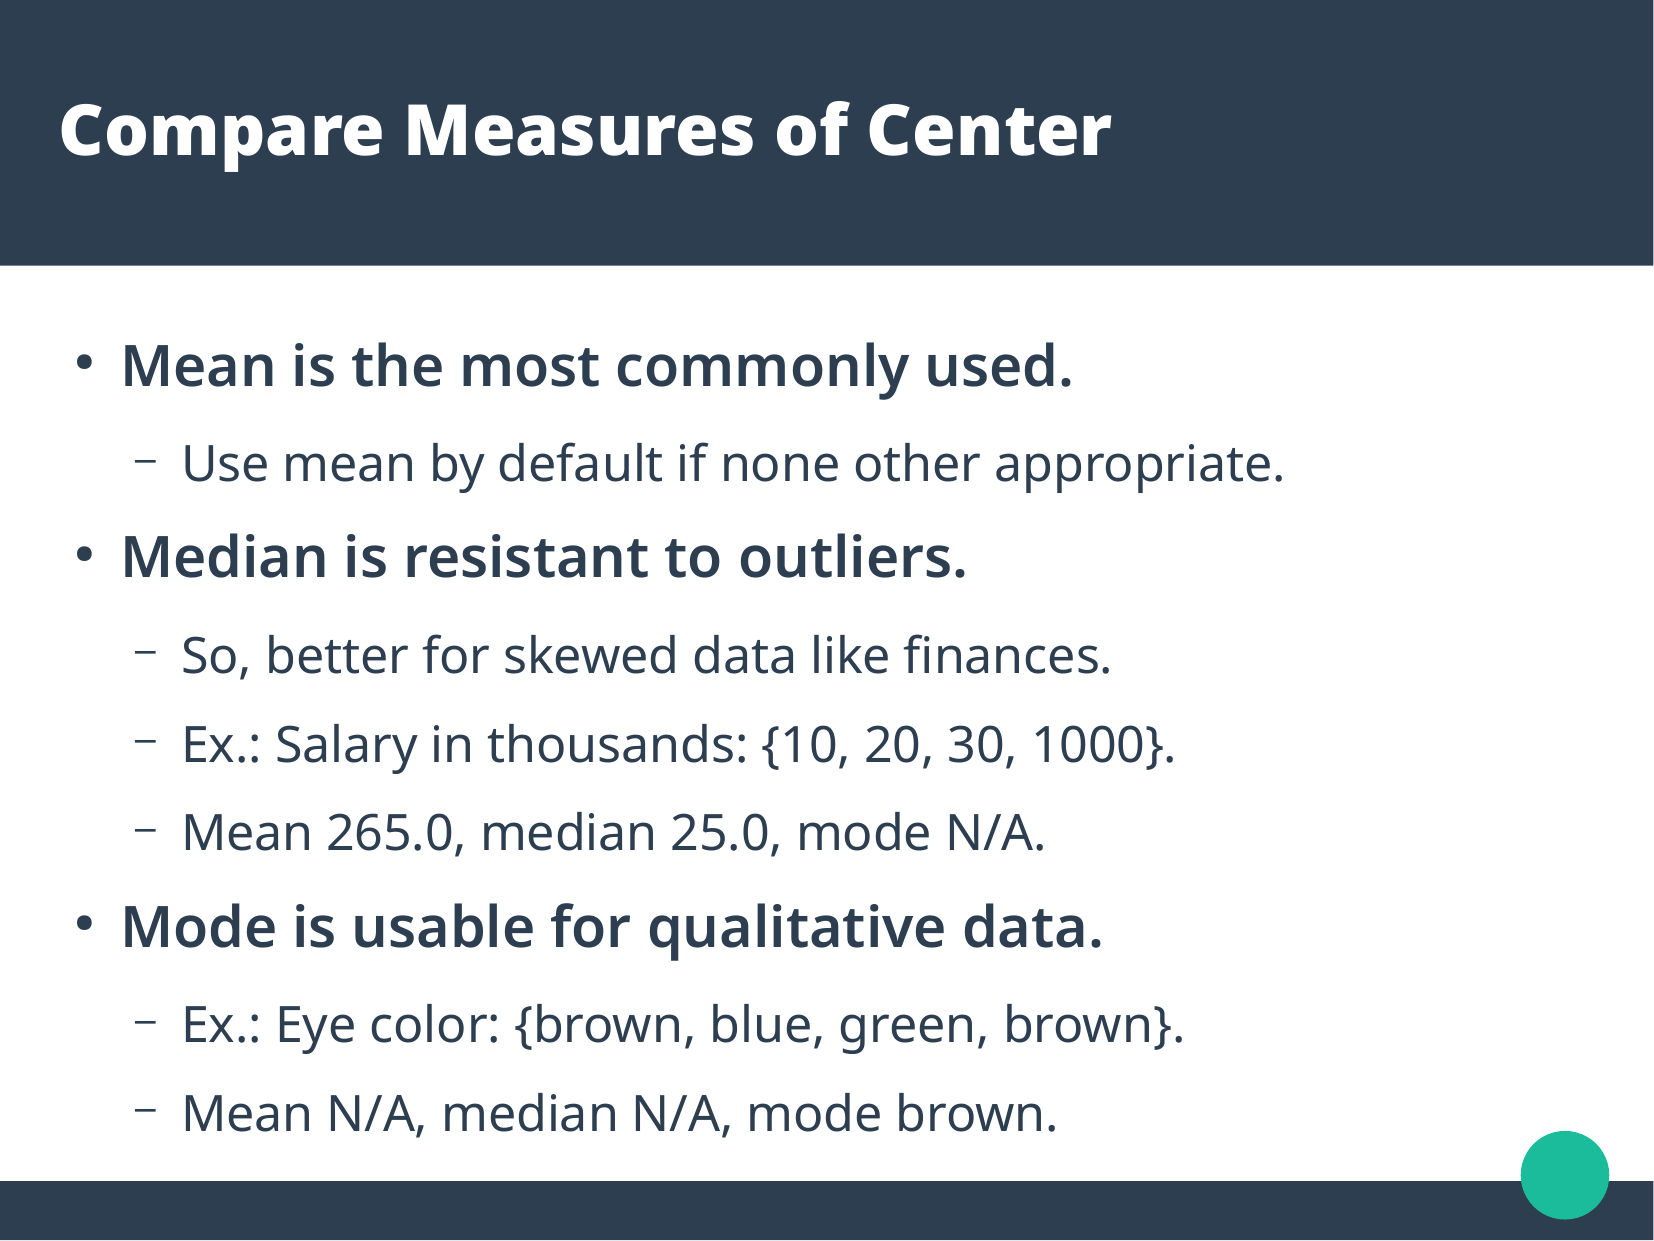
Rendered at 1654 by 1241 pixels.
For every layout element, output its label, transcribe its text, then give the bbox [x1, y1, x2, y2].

list Mean is the most commonly used. Use mean by default if none other appropriate. Median is resistant to outliers. So, better for skewed data like finances. Ex.: Salary in thousands: {10, 20, 30, 1000}. Mean 265.0, median 25.0, mode N/A. Mode is usable for qualitative data. Ex.: Eye color: {brown, blue, green, brown}. Mean N/A, median N/A, mode brown. [59, 324, 1595, 1152]
title Compare Measures of Center [59, 49, 1595, 207]
